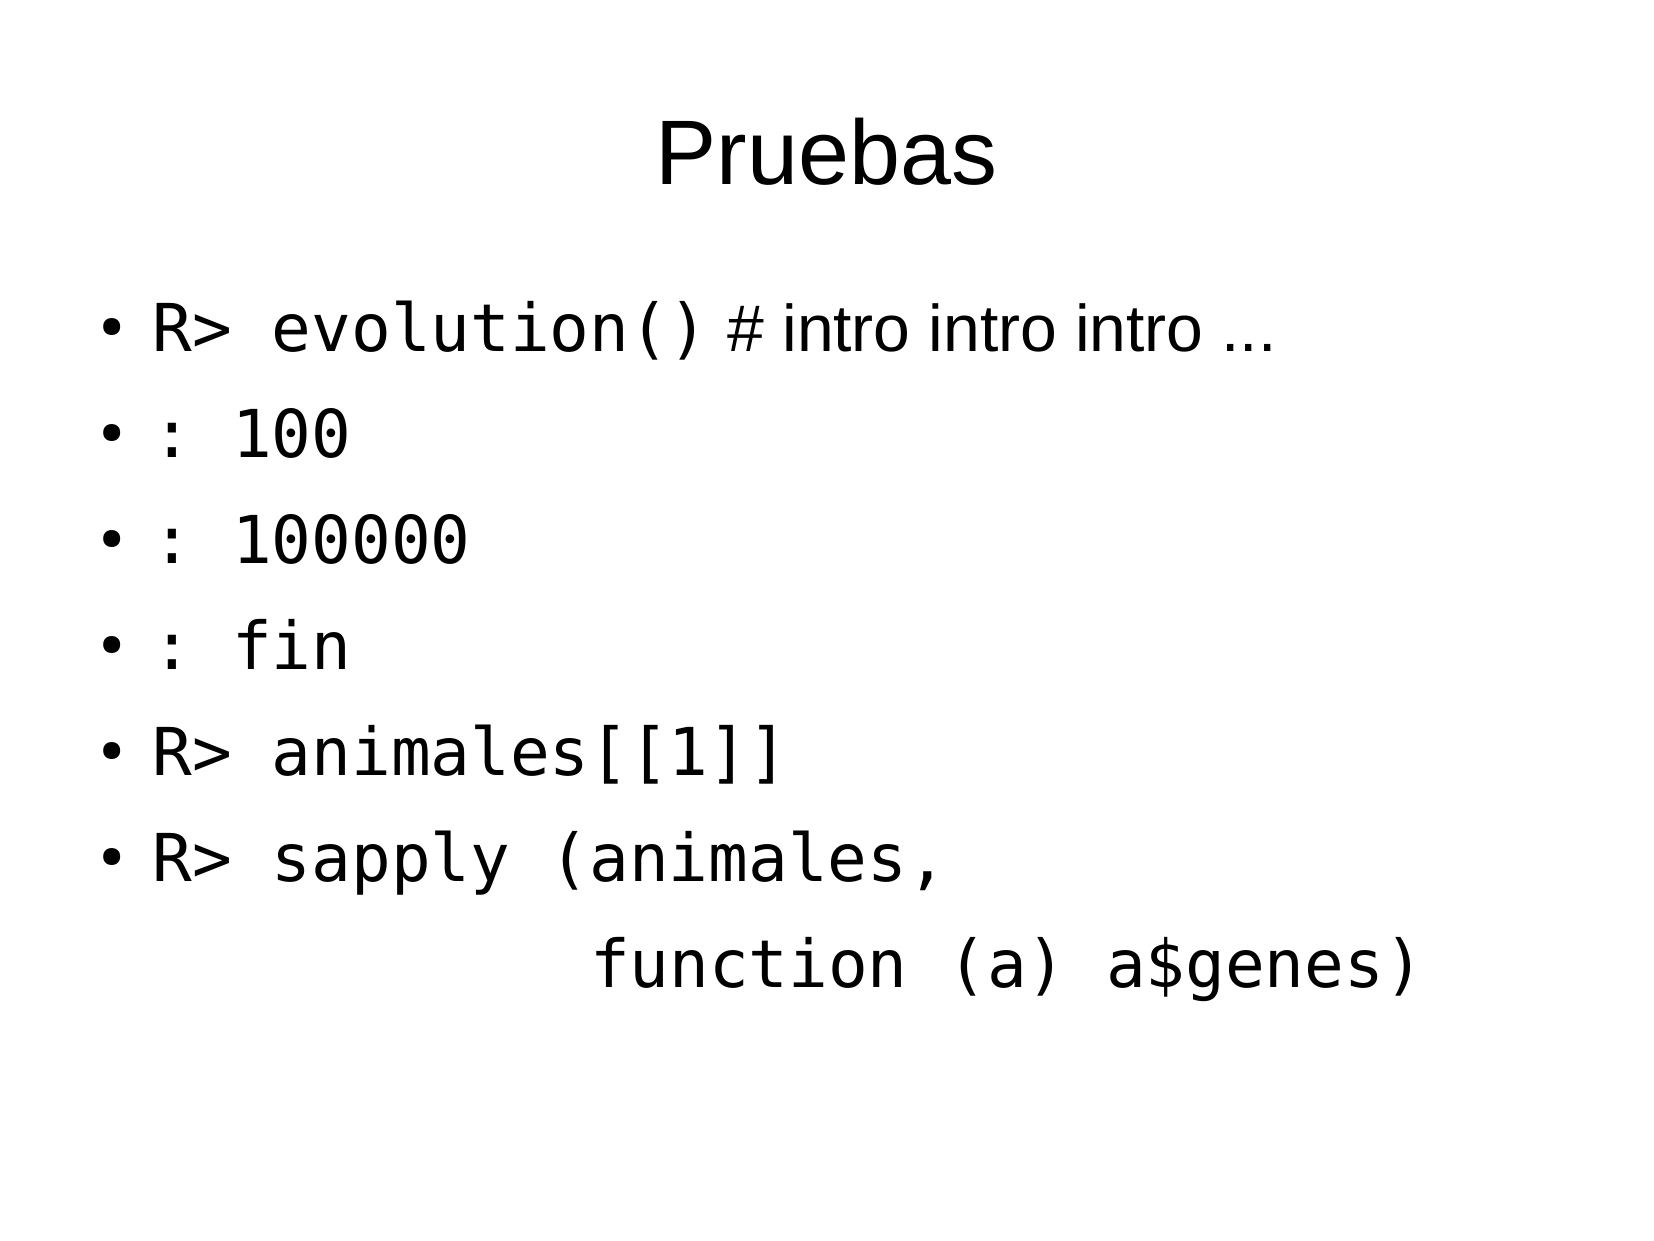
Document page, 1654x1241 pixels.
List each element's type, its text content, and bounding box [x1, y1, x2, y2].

list R> evolution() # intro intro intro ... : 100 : 100000 : fin R> animales[[1]] R> sapply (animales, function (a) a$genes) [82, 290, 1571, 1010]
title Pruebas [82, 49, 1571, 257]
